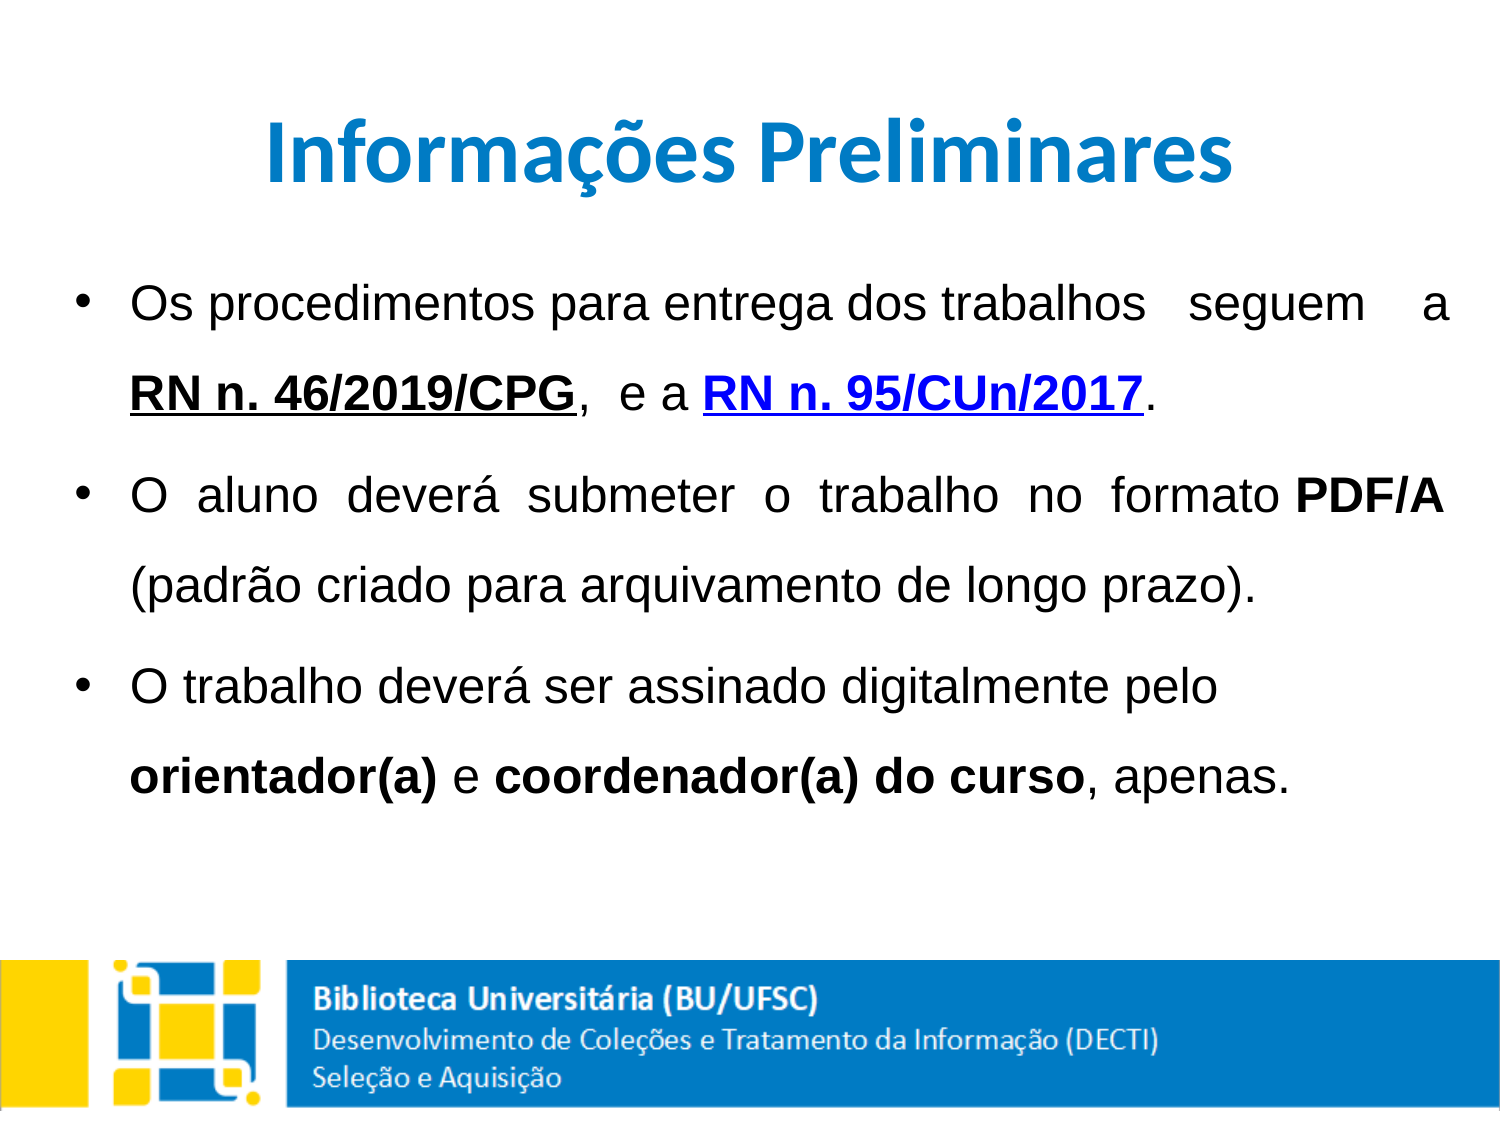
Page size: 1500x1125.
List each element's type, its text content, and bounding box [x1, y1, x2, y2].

picture [0, 960, 1500, 1111]
text_box Os procedimentos para entrega dos trabalhos seguem a RN n. 46/2019/CPG, e a RN n. 95/CUn/2017. O aluno deverá submeter o trabalho no formato PDF/A (padrão criado para arquivamento de longo prazo). O trabalho deverá ser assinado digitalmente pelo orientador(a) e coordenador(a) do curso, apenas. [58, 233, 1477, 890]
text_box Informações Preliminares [58, 57, 1441, 233]
